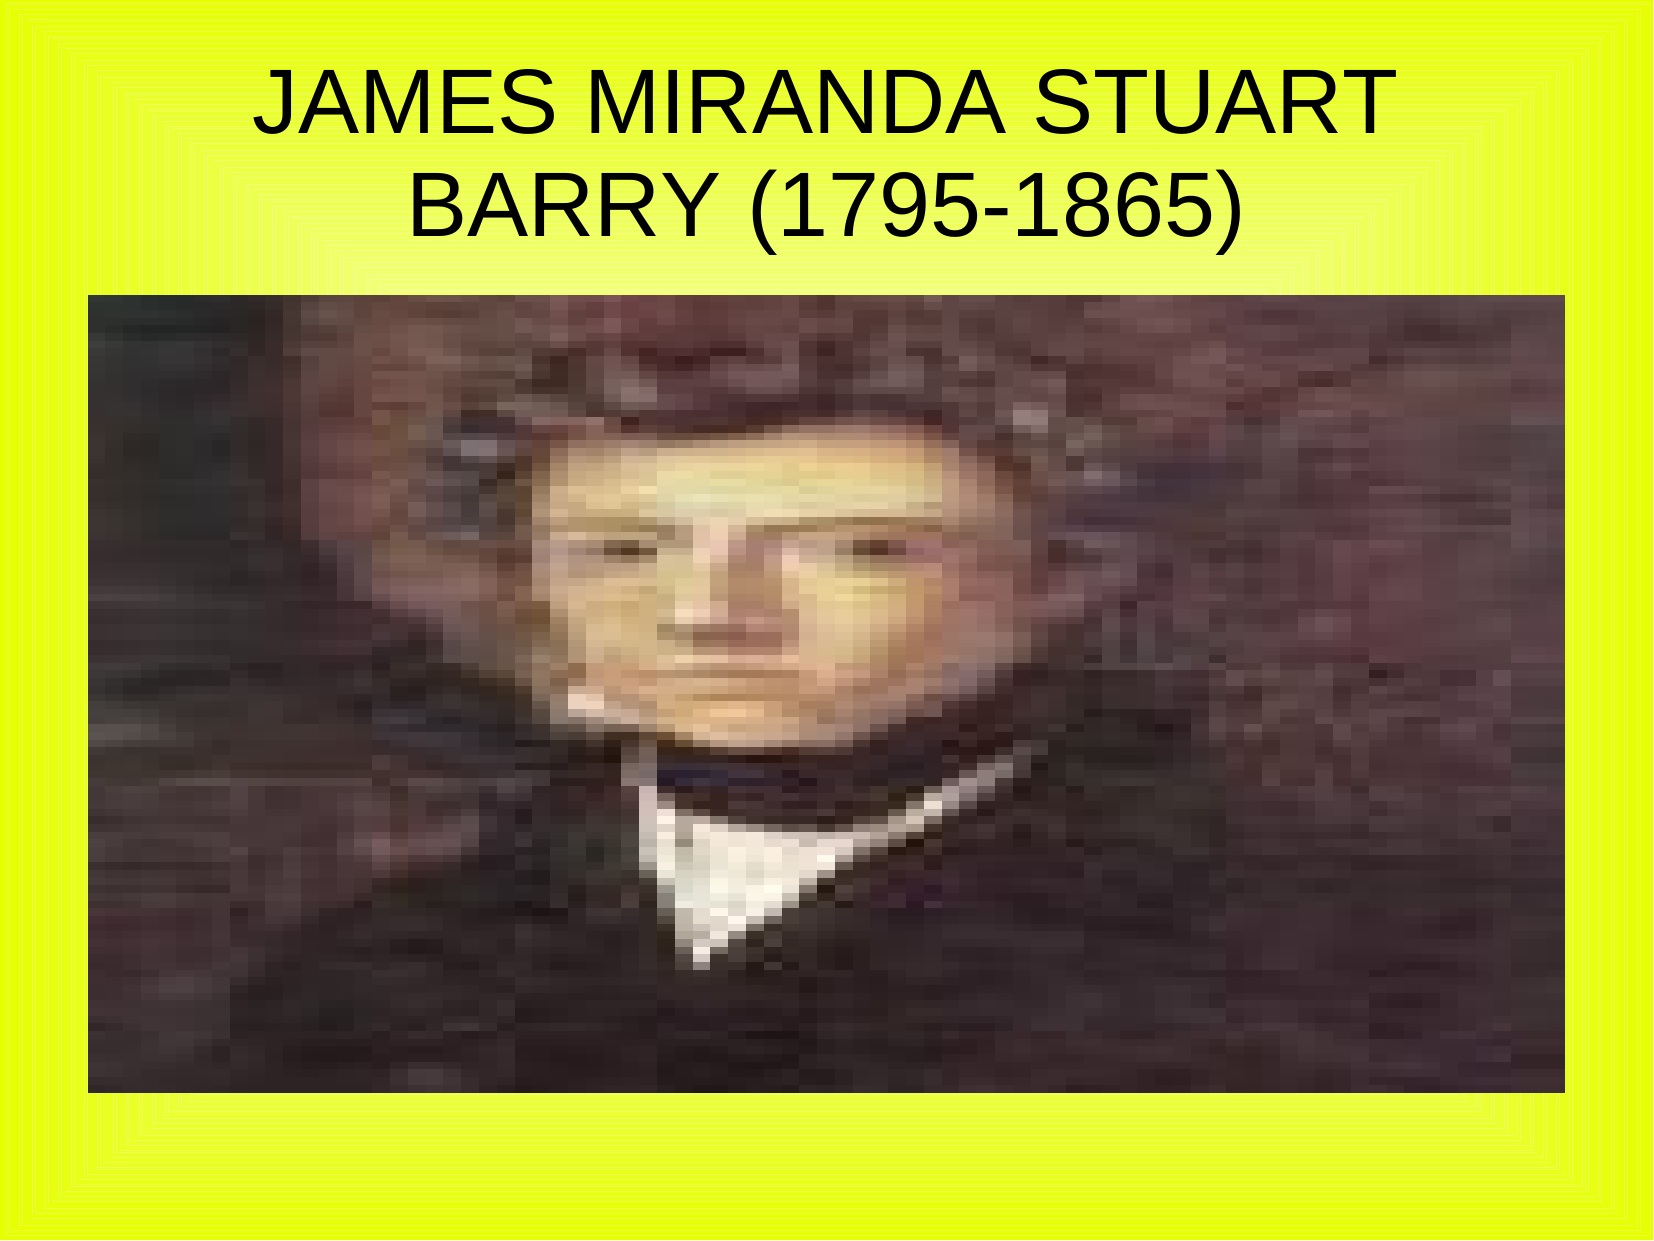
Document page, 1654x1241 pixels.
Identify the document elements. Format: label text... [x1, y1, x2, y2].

picture [88, 295, 1565, 1093]
title JAMES MIRANDA STUART BARRY (1795-1865) [82, 49, 1571, 257]
